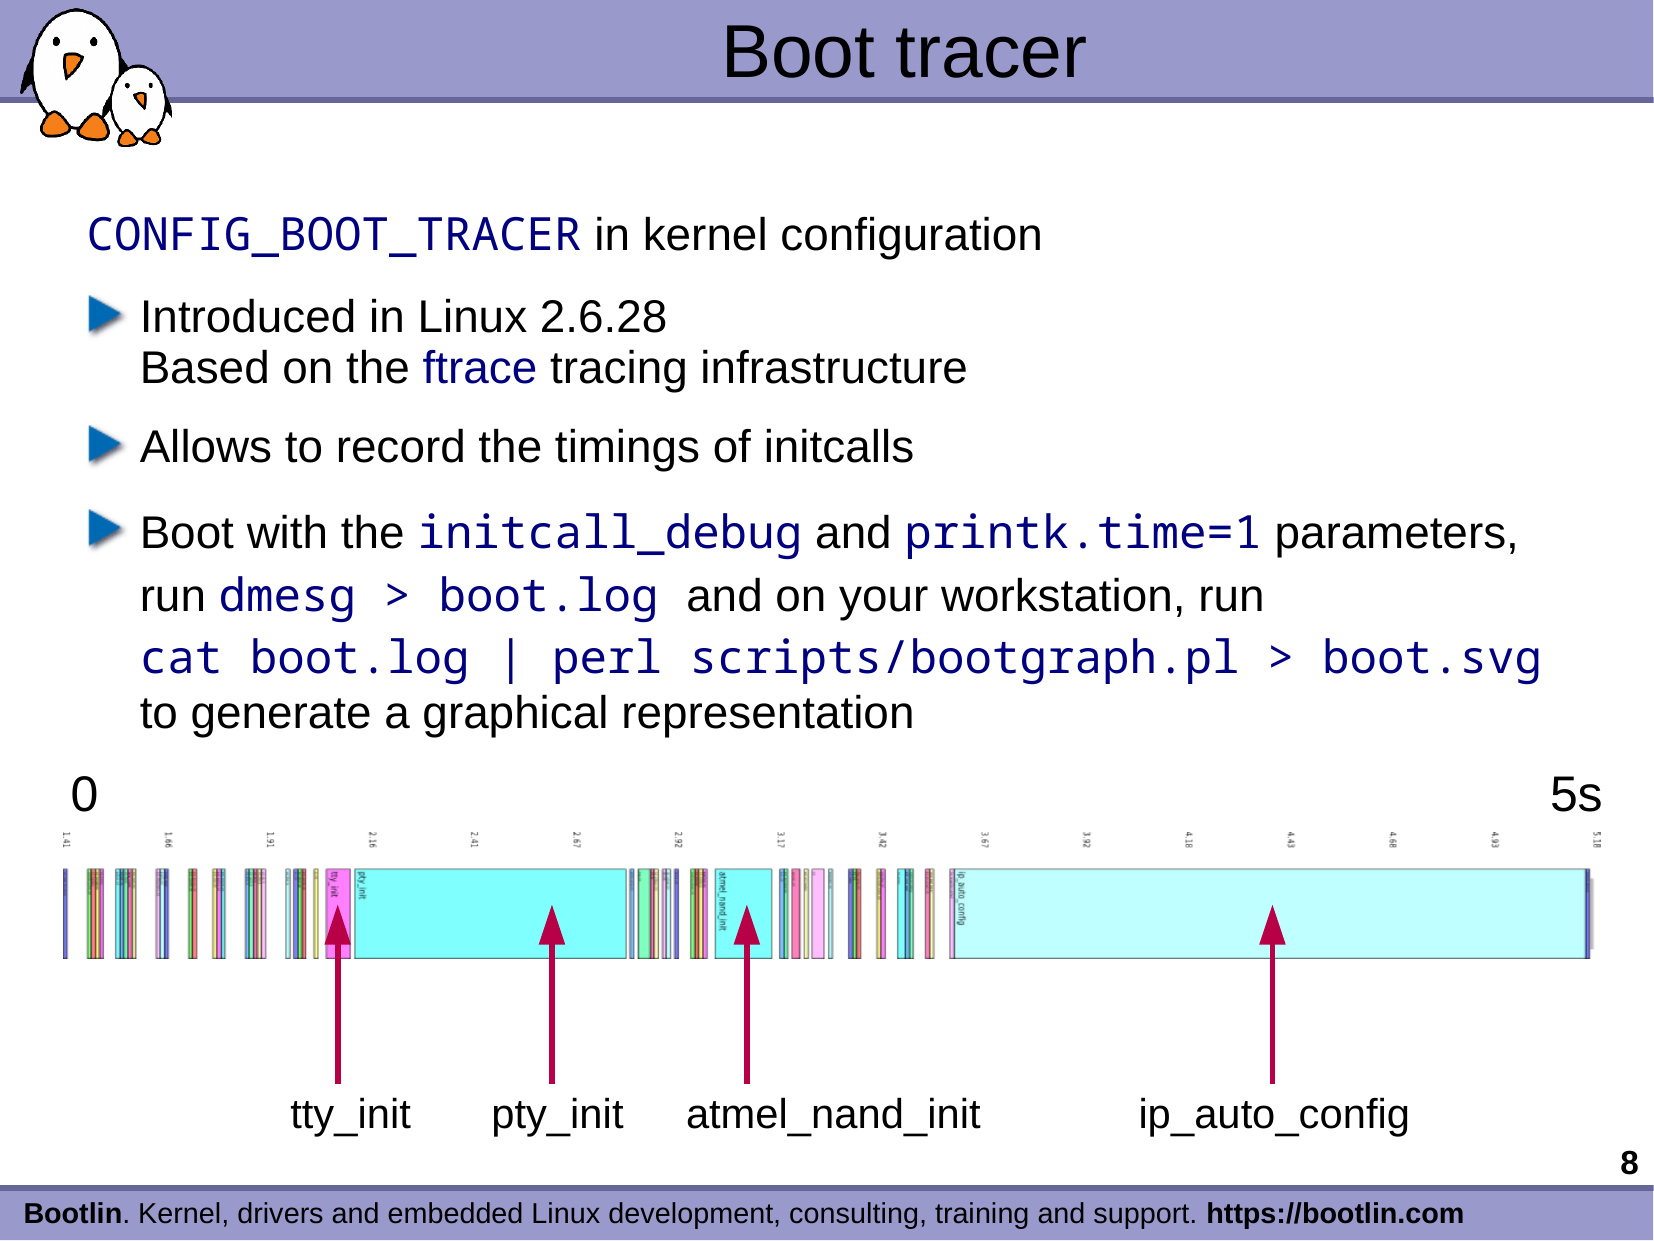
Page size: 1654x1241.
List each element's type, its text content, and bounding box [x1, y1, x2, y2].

text_box pty_init [491, 1091, 624, 1144]
text_box 5s [1549, 766, 1603, 829]
picture [20, 8, 172, 147]
text_box 0 [70, 766, 99, 829]
picture [63, 832, 1601, 959]
text_box atmel_nand_init [686, 1091, 981, 1144]
text_box ip_auto_config [1138, 1091, 1411, 1144]
title Boot tracer [178, 5, 1631, 97]
text_box tty_init [290, 1091, 412, 1144]
list CONFIG_BOOT_TRACER in kernel configuration Introduced in Linux 2.6.28 Based on the ftrace tracing infrastructure Allows to record the timings of initcalls Boot with the initcall_debug and printk.time=1 parameters, run dmesg > boot.log and on your workstation, run cat boot.log | perl scripts/bootgraph.pl > boot.svg to generate a graphical representation [68, 201, 1634, 1118]
